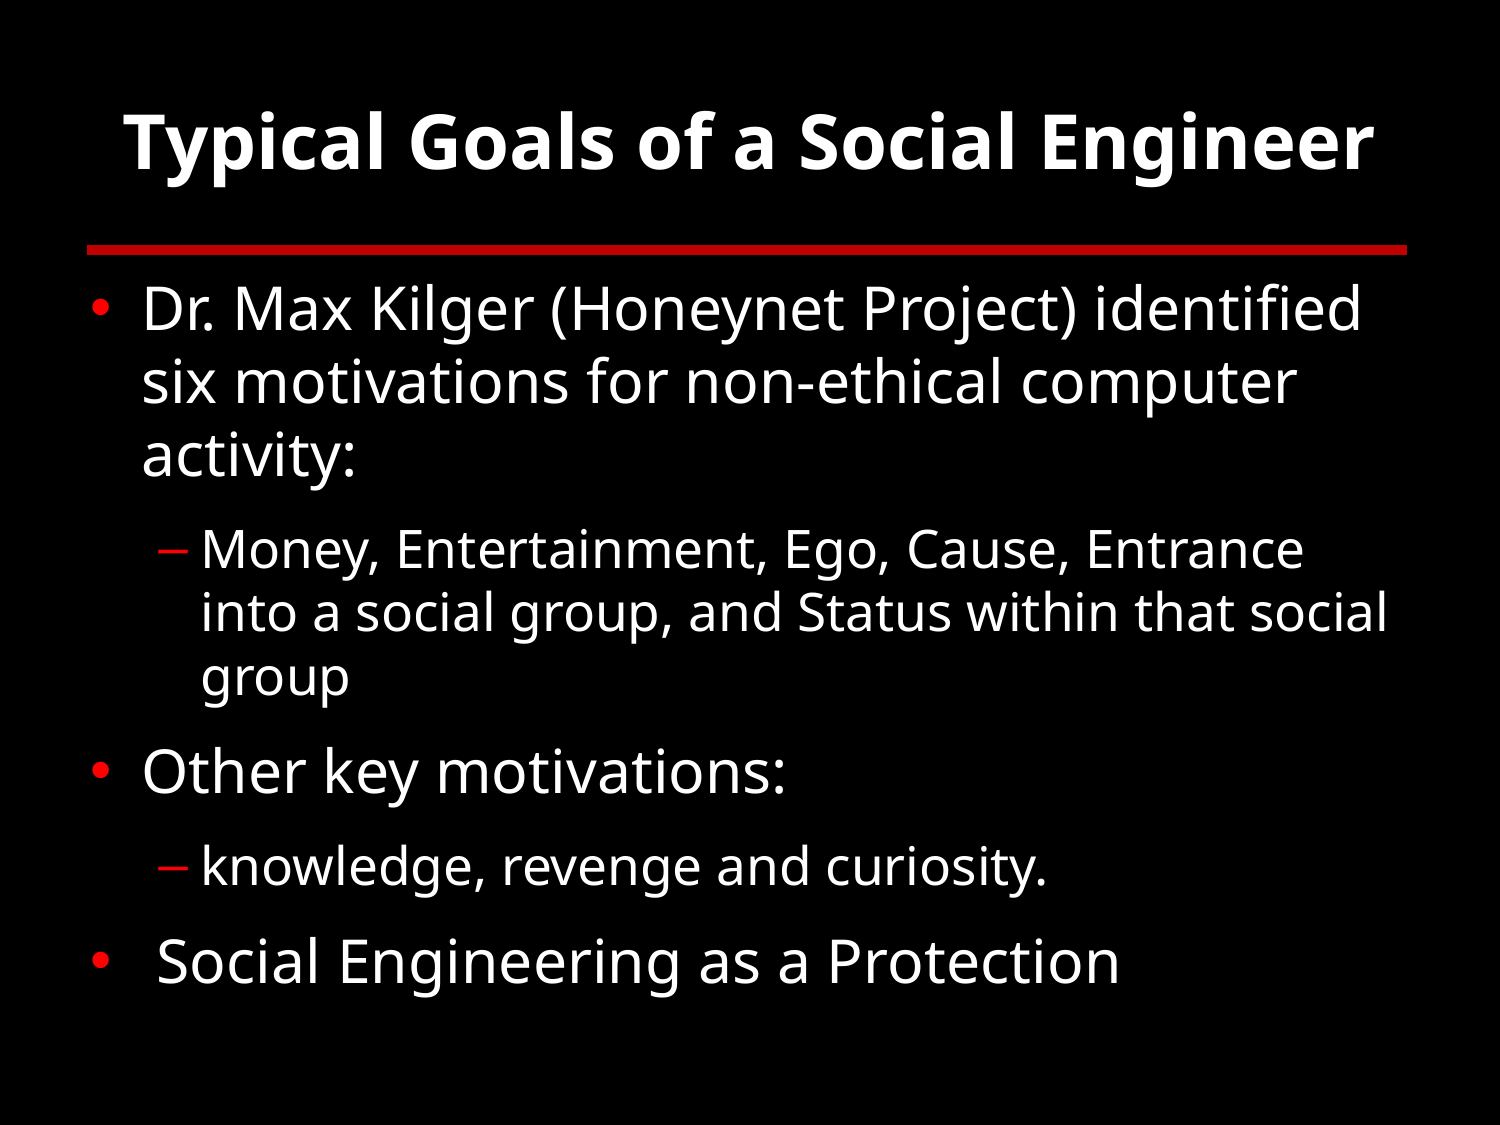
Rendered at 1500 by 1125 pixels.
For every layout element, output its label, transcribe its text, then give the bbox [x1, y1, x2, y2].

title Typical Goals of a Social Engineer [75, 45, 1425, 233]
list Dr. Max Kilger (Honeynet Project) identified six motivations for non-ethical computer activity: Money, Entertainment, Ego, Cause, Entrance into a social group, and Status within that social group Other key motivations: knowledge, revenge and curiosity. Social Engineering as a Protection [75, 262, 1425, 1005]
